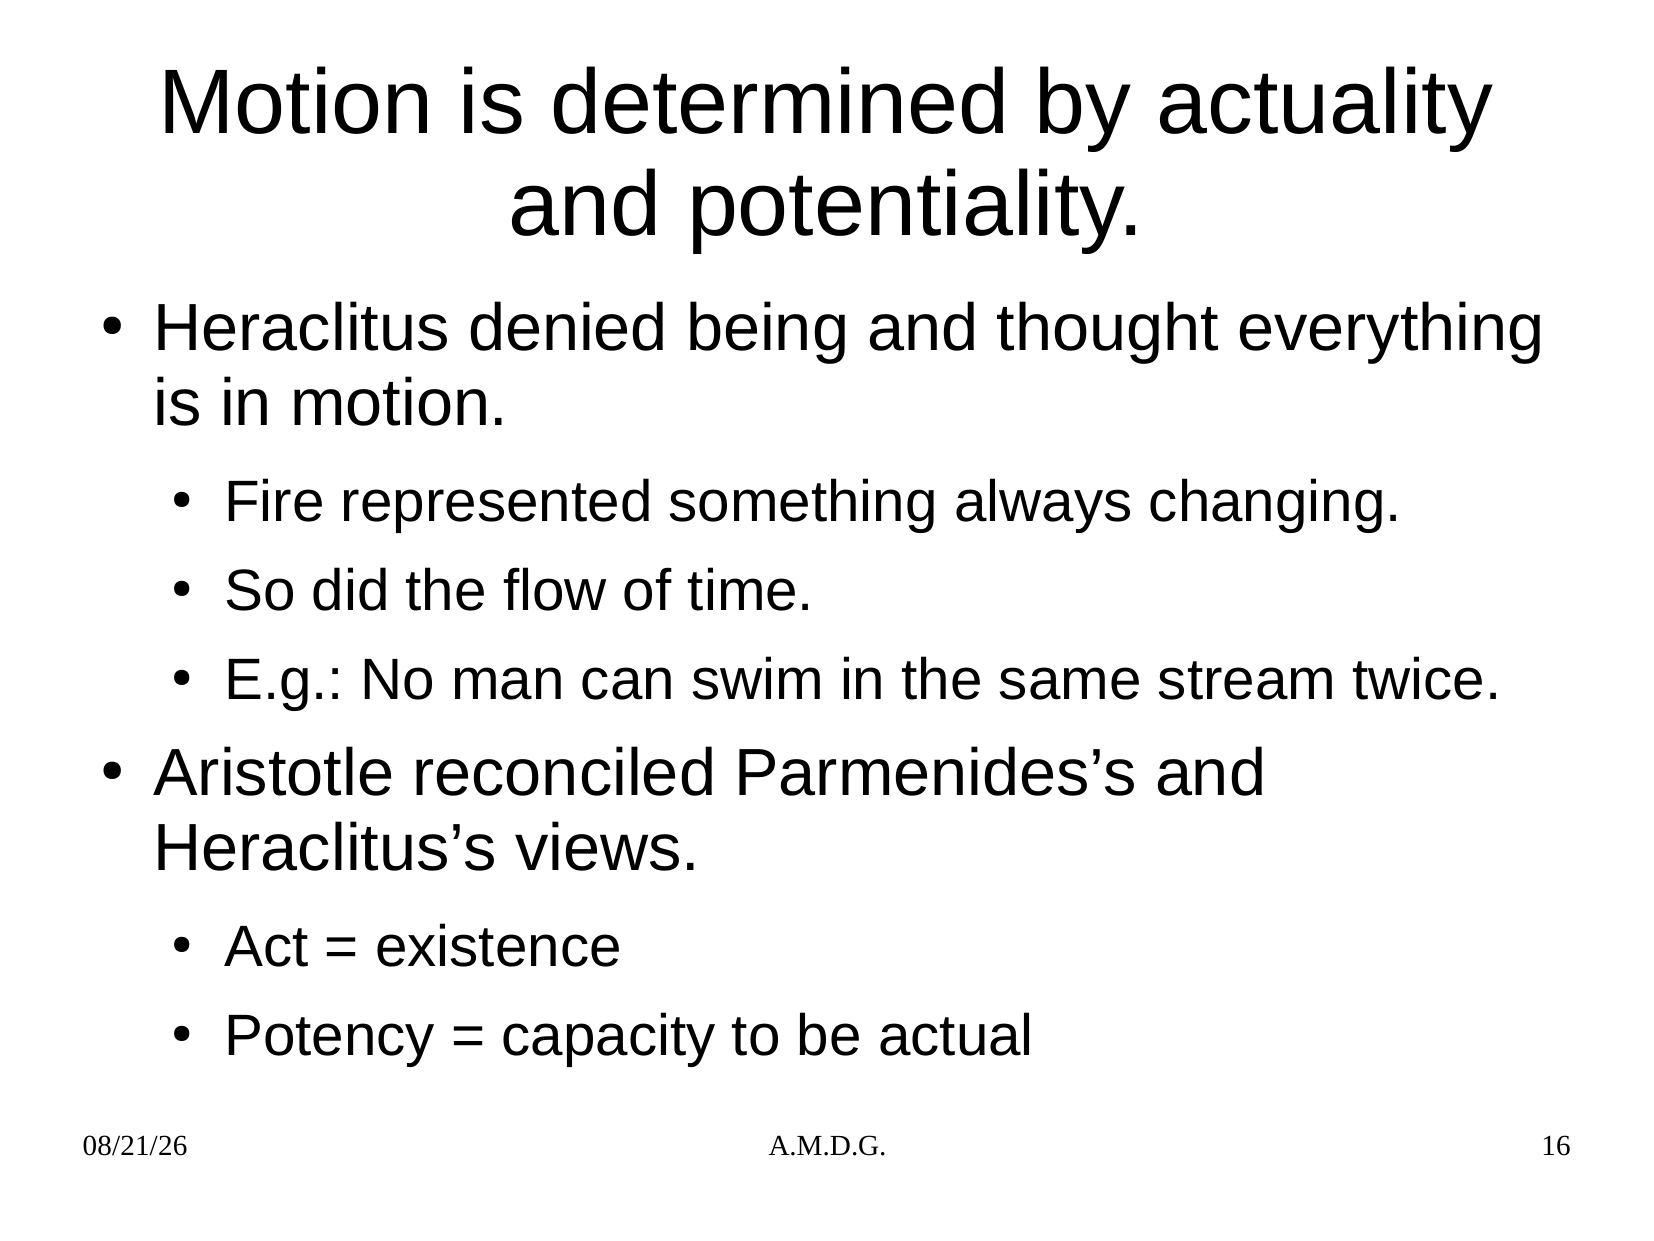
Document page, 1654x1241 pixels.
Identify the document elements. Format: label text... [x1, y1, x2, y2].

list Heraclitus denied being and thought everything is in motion. Fire represented something always changing. So did the flow of time. E.g.: No man can swim in the same stream twice. Aristotle reconciled Parmenides’s and Heraclitus’s views. Act = existence Potency = capacity to be actual [82, 290, 1571, 1109]
title Motion is determined by actuality and potentiality. [82, 49, 1571, 257]
